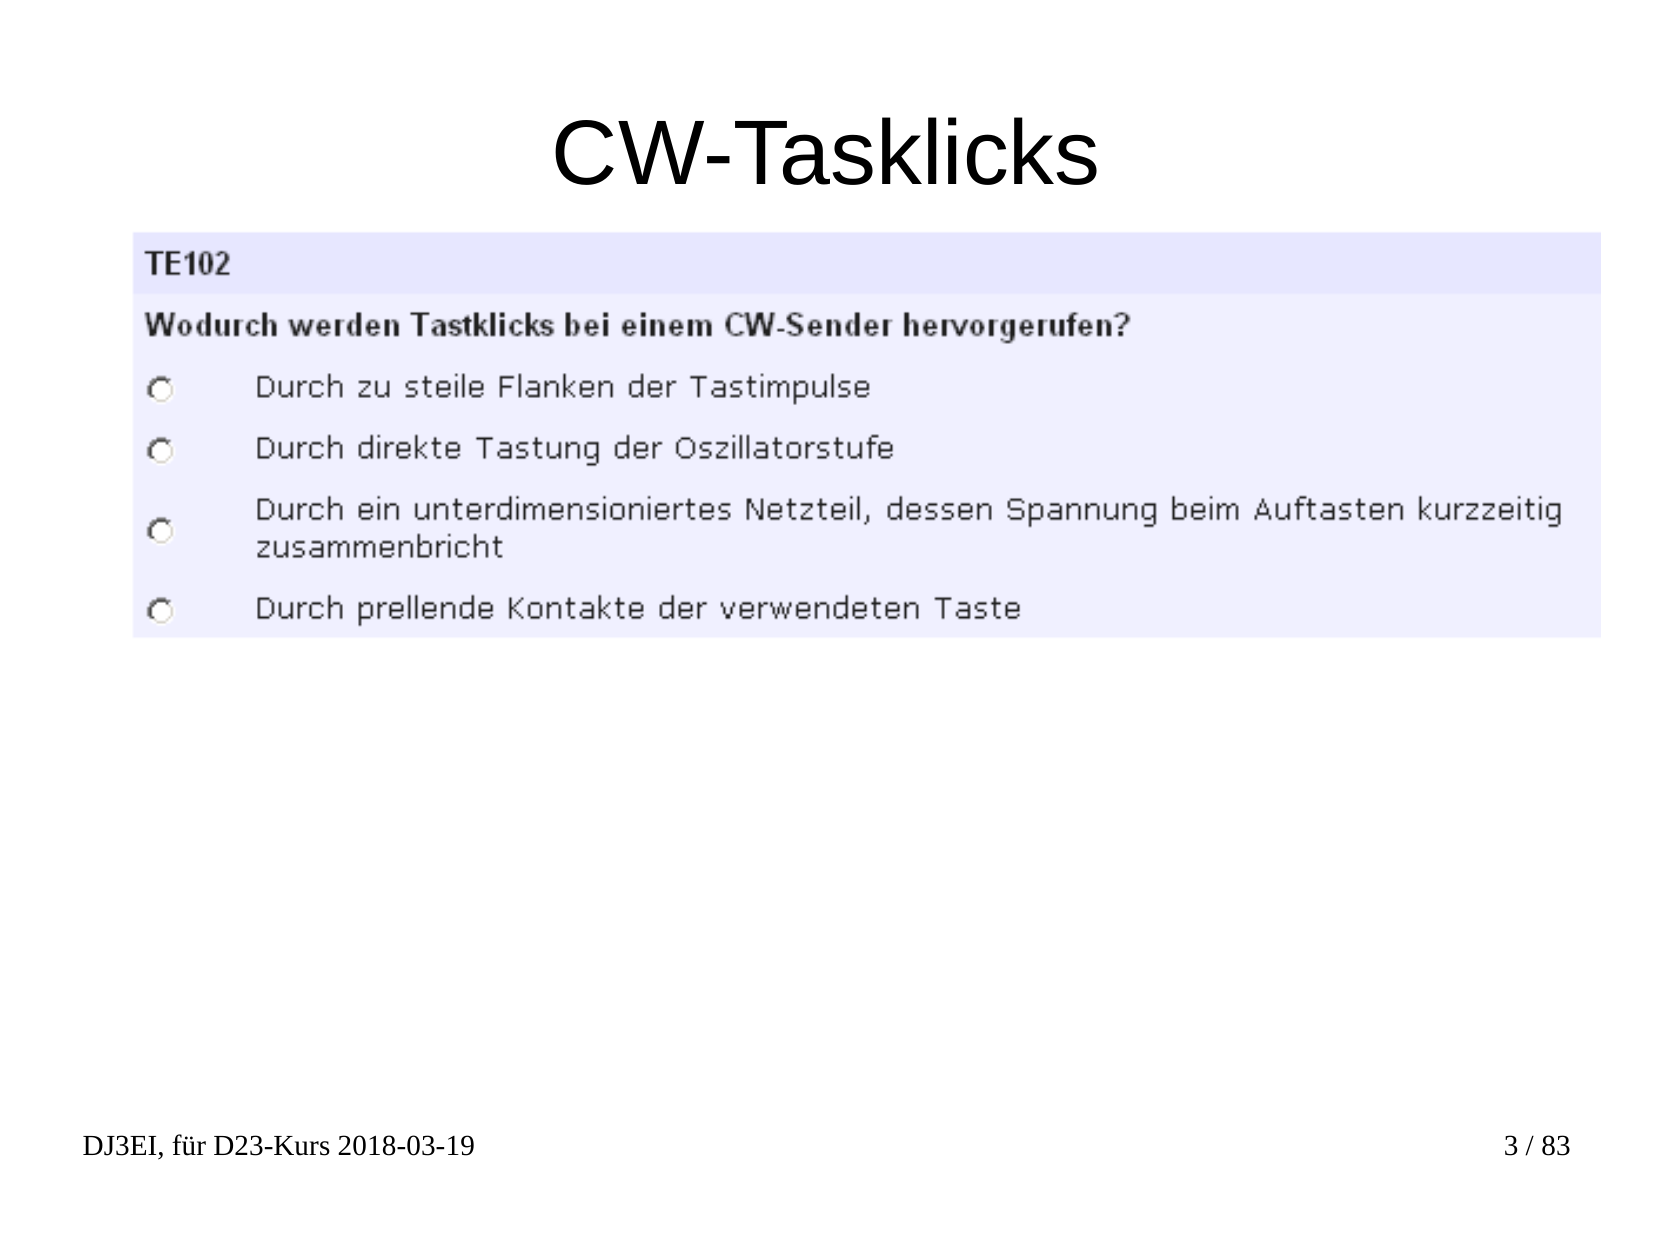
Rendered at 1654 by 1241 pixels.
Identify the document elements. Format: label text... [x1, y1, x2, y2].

title CW-Tasklicks [82, 49, 1571, 257]
picture [129, 226, 1601, 650]
